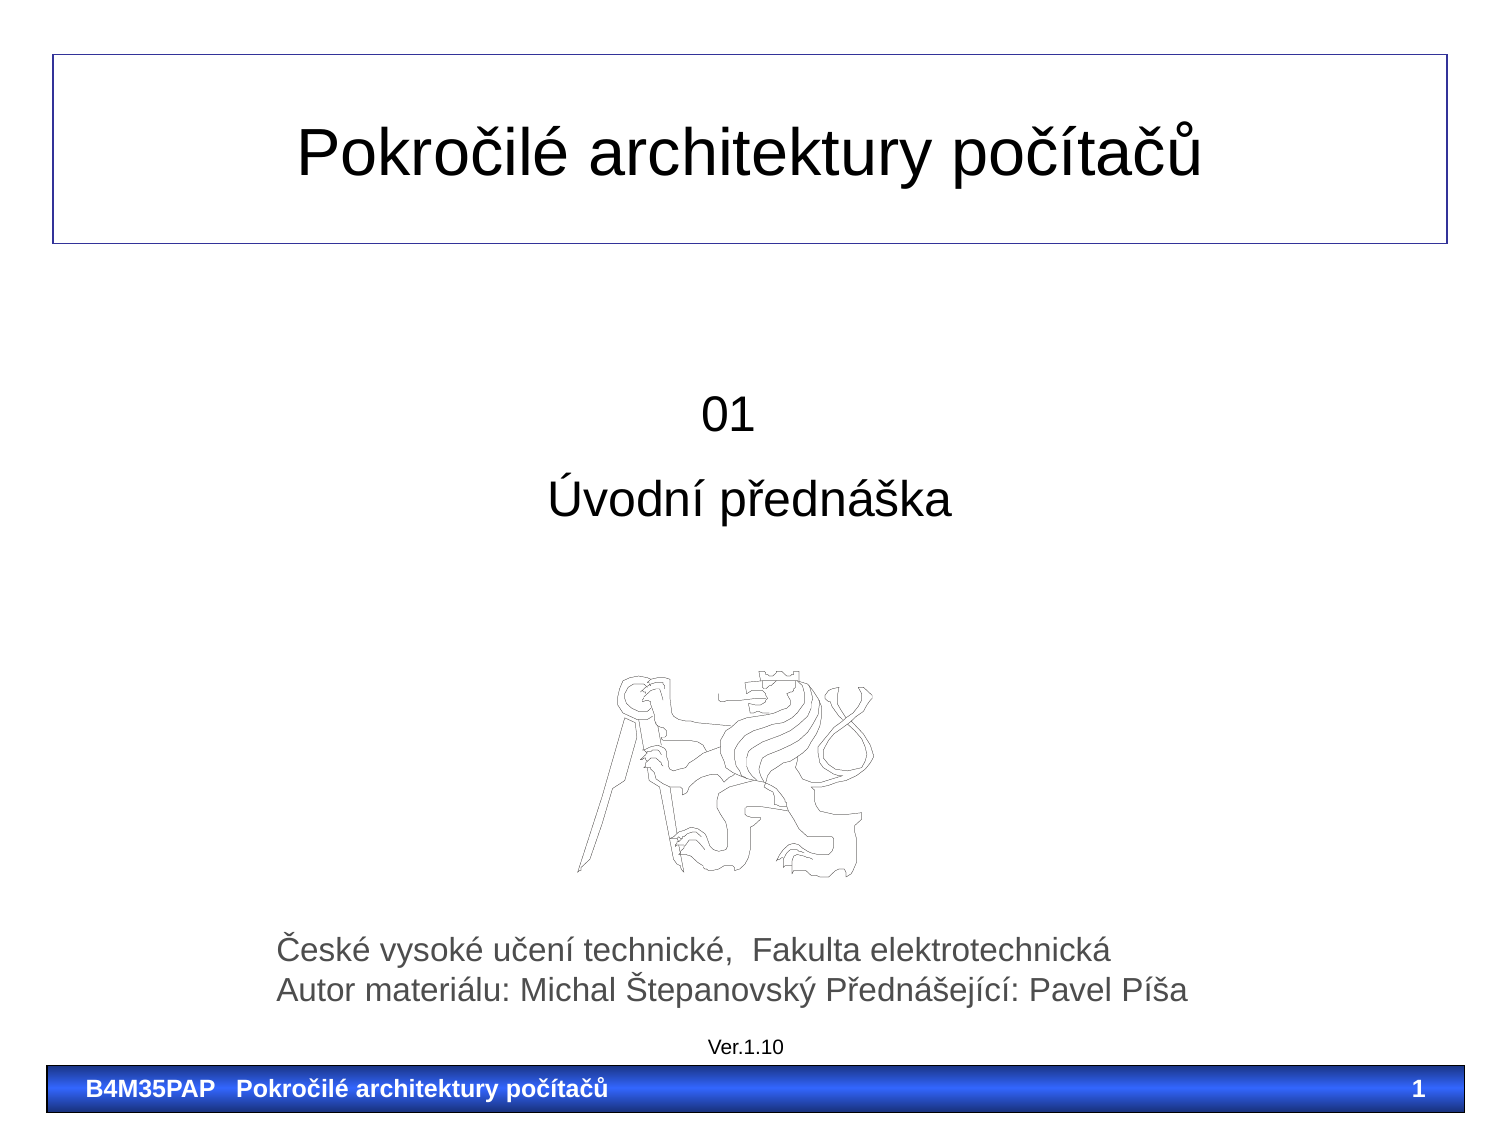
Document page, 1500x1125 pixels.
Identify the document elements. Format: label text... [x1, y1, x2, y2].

text_box České vysoké učení technické, Fakulta elektrotechnická Autor materiálu: Michal Štepanovský Přednášející: Pavel Píša [261, 920, 1239, 1016]
slide_number <number> [1346, 1065, 1441, 1112]
chart [574, 667, 879, 884]
footer B4M35PAP Pokročilé architektury počítačů [70, 1065, 1429, 1113]
text_box 01 Úvodní přednáška [53, 374, 1447, 535]
text_box Pokročilé architektury počítačů [53, 54, 1447, 244]
text_box Ver.1.10 [686, 1028, 805, 1064]
